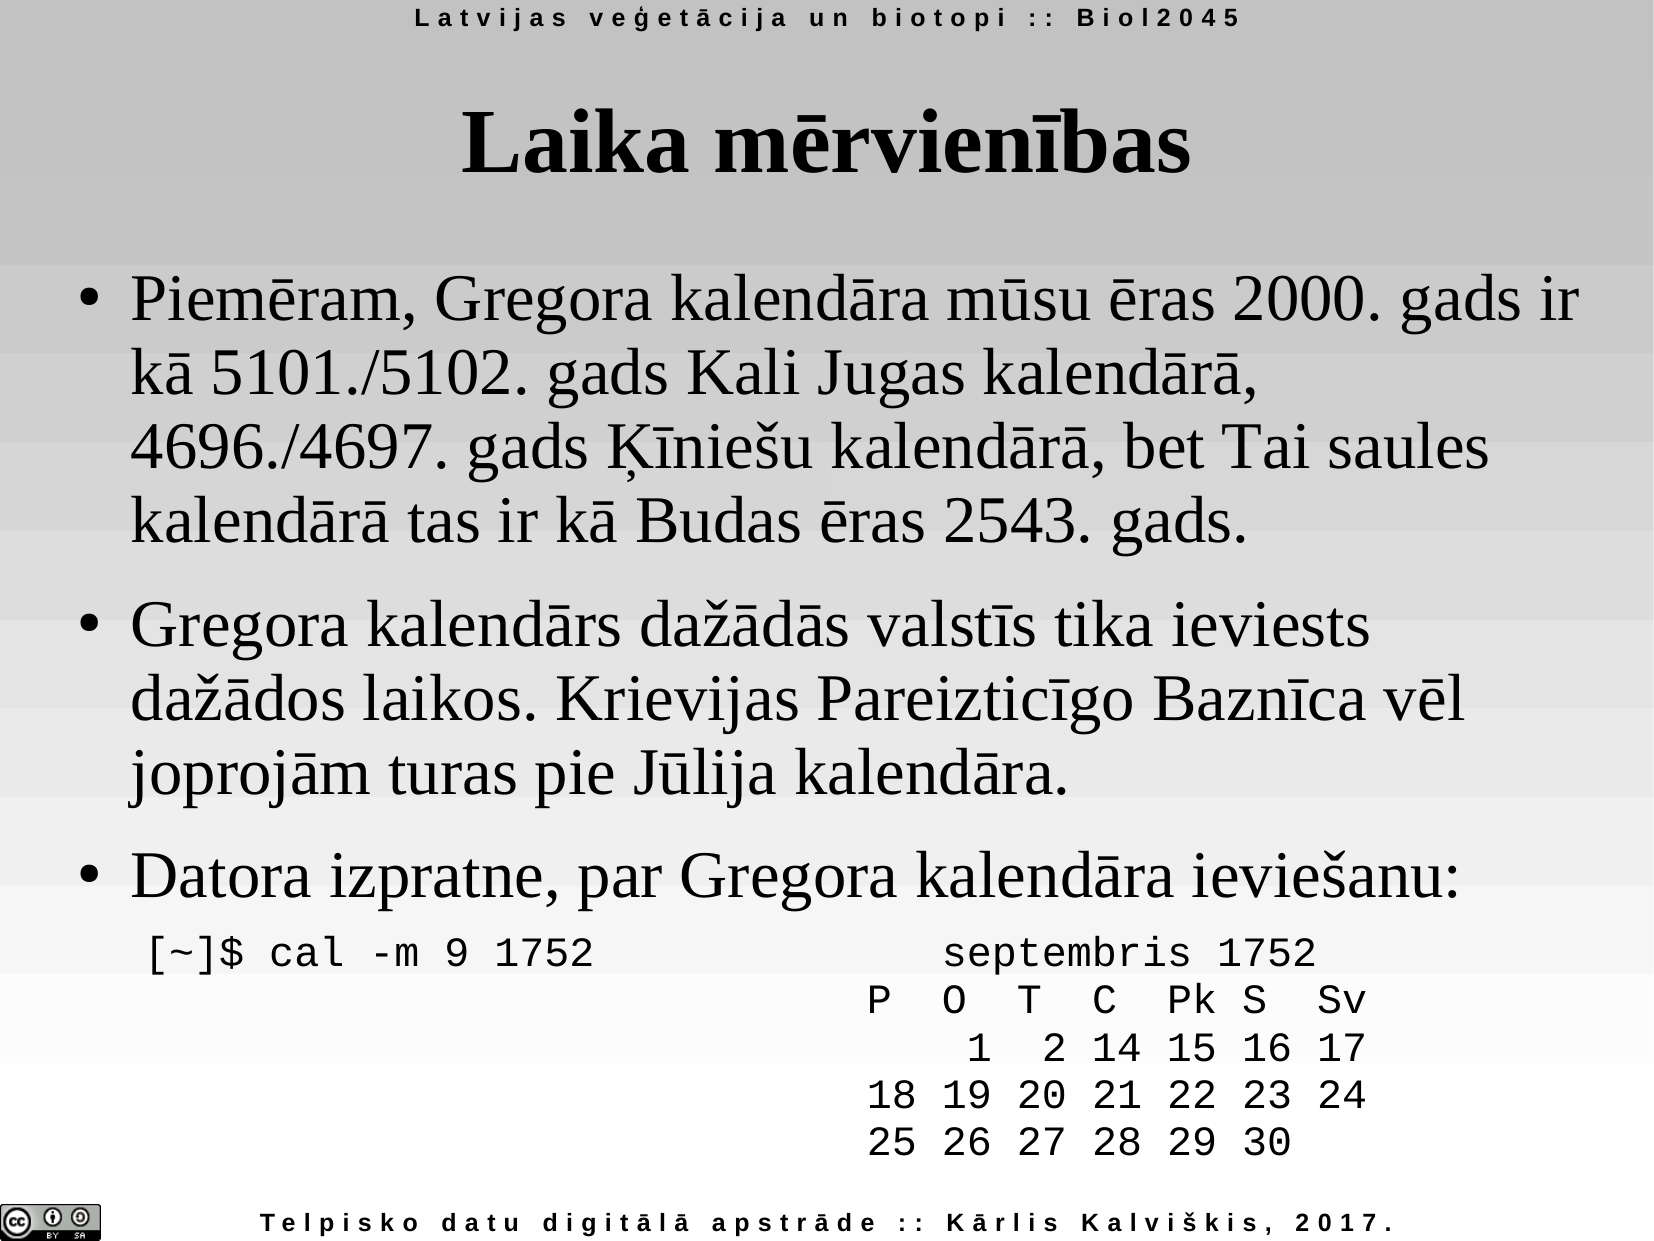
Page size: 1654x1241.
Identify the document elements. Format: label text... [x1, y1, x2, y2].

text_box [~]$ cal -m 9 1752 [144, 932, 595, 980]
text_box septembris 1752 P O T C Pk S Sv 1 2 14 15 16 17 18 19 20 21 22 23 24 25 26 27 28 29 30 [866, 932, 1367, 1169]
picture [0, 0, 1654, 1241]
list Piemēram, Gregora kalendāra mūsu ēras 2000. gads ir kā 5101./5102. gads Kali Jugas kalendārā, 4696./4697. gads Ķīniešu kalendārā, bet Tai saules kalendārā tas ir kā Budas ēras 2543. gads. Gregora kalendārs dažādās valstīs tika ieviests dažādos laikos. Krievijas Pareizticīgo Baznīca vēl joprojām turas pie Jūlija kalendāra. Datora izpratne, par Gregora kalendāra ieviešanu: [59, 261, 1596, 1175]
title Laika mērvienības [59, 37, 1596, 246]
